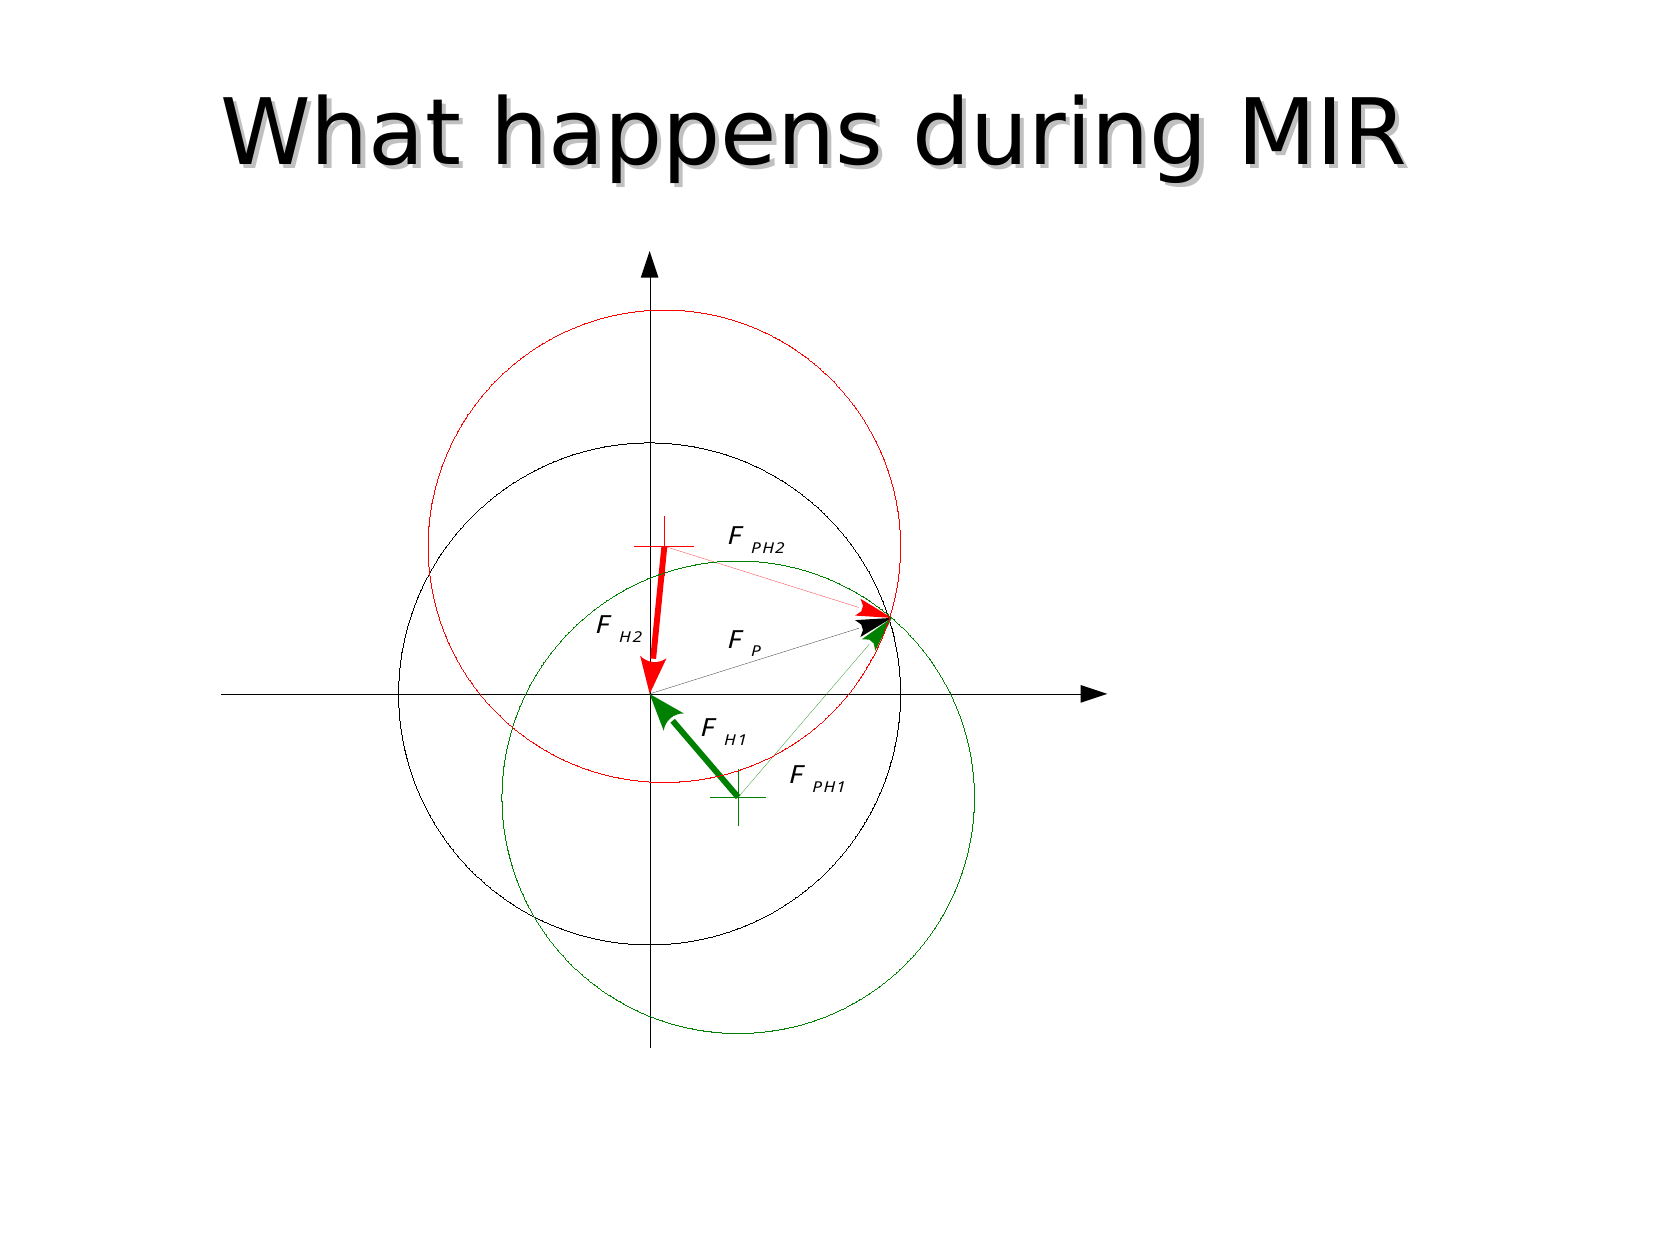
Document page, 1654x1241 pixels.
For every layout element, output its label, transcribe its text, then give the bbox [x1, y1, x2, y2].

chart [721, 620, 768, 662]
title What happens during MIR [108, 29, 1521, 237]
chart [693, 708, 755, 750]
chart [782, 755, 854, 798]
chart [721, 516, 793, 559]
chart [588, 605, 650, 647]
